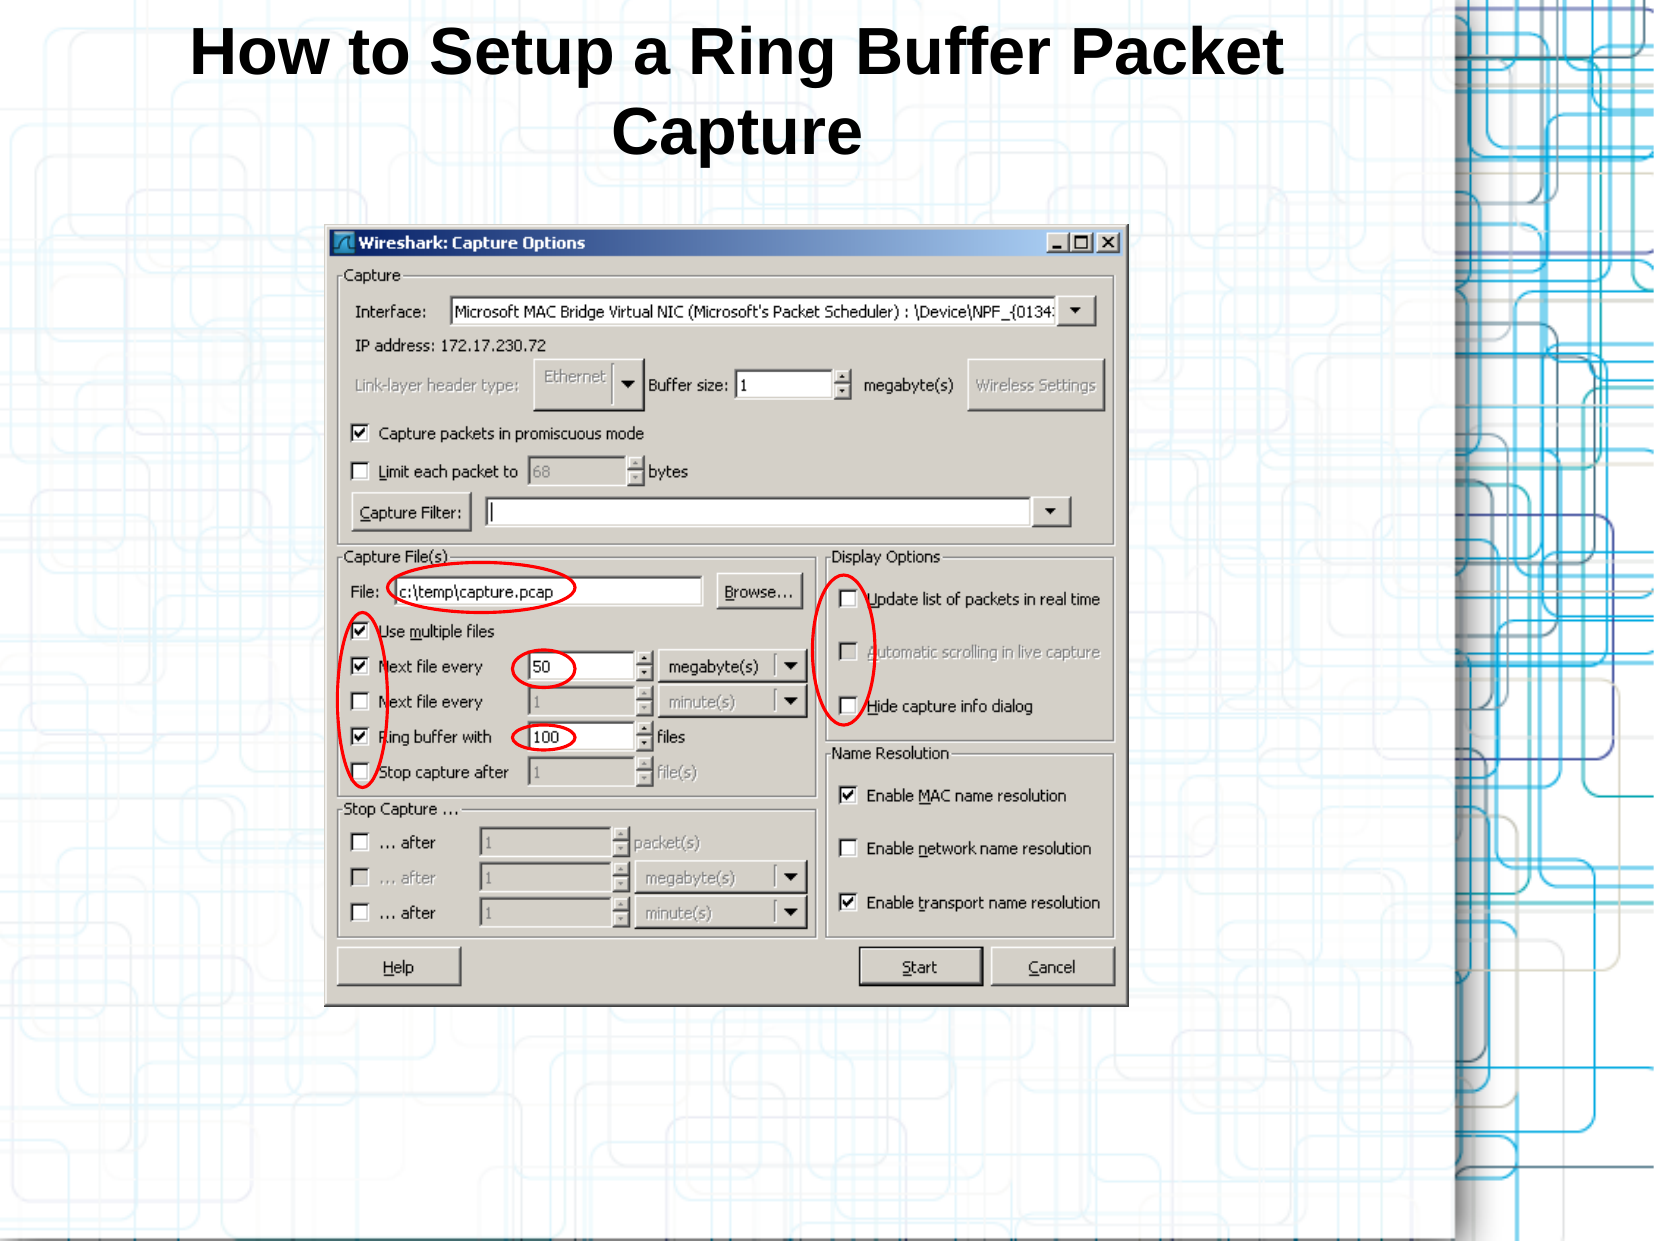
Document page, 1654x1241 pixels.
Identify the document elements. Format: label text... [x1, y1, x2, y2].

picture [0, 0, 1654, 1241]
title How to Setup a Ring Buffer Packet Capture [112, 0, 1363, 176]
